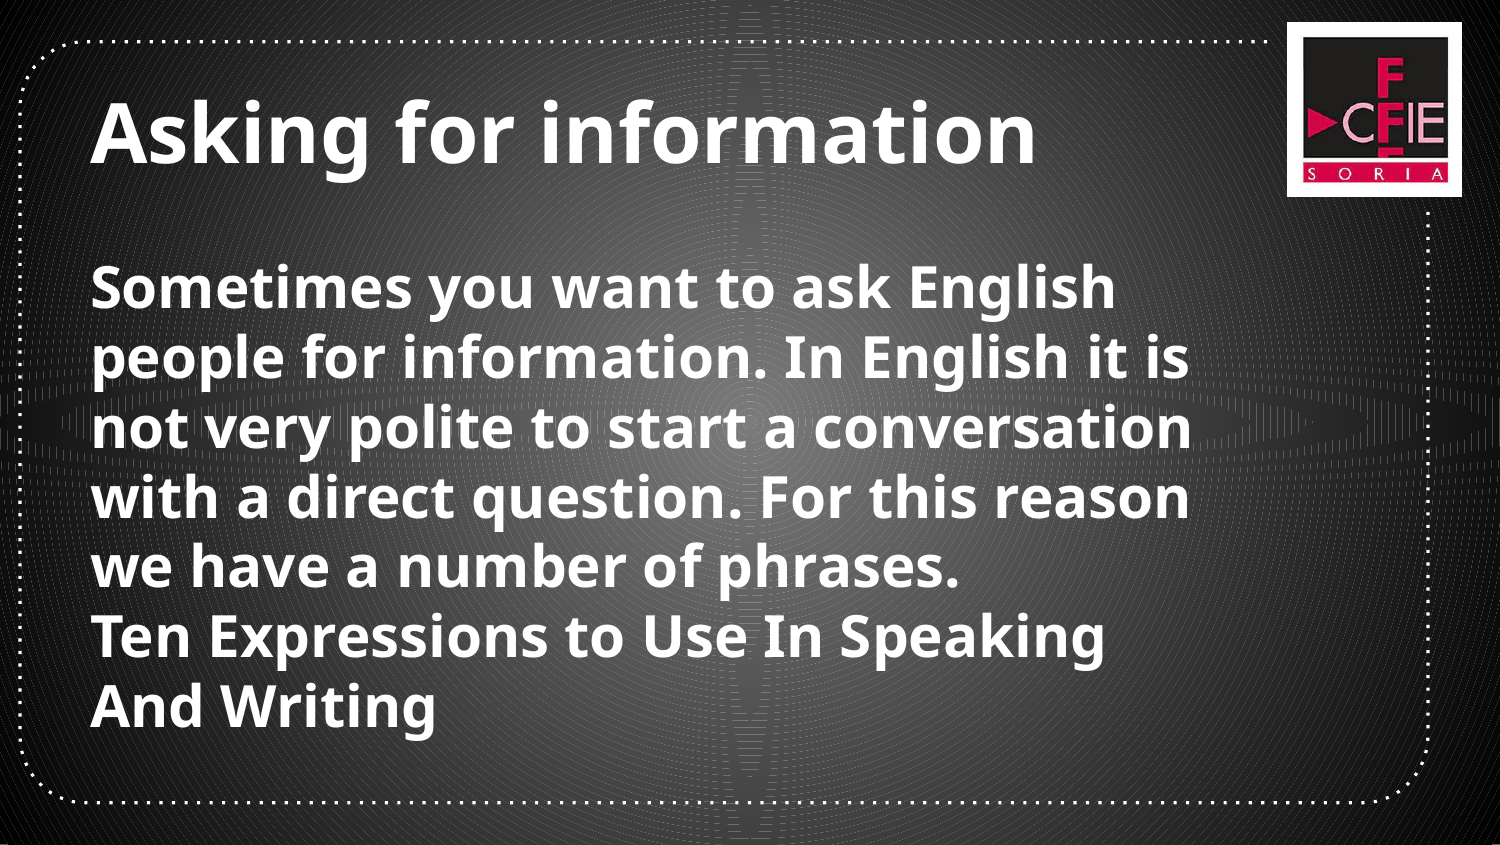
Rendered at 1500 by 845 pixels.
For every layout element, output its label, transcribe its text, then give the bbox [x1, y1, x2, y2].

picture [1287, 22, 1462, 197]
text_box Asking for information Sometimes you want to ask English people for information. In English it is not very polite to start a conversation with a direct question. For this reason we have a number of phrases. Ten Expressions to Use In Speaking And Writing [75, 72, 1238, 810]
